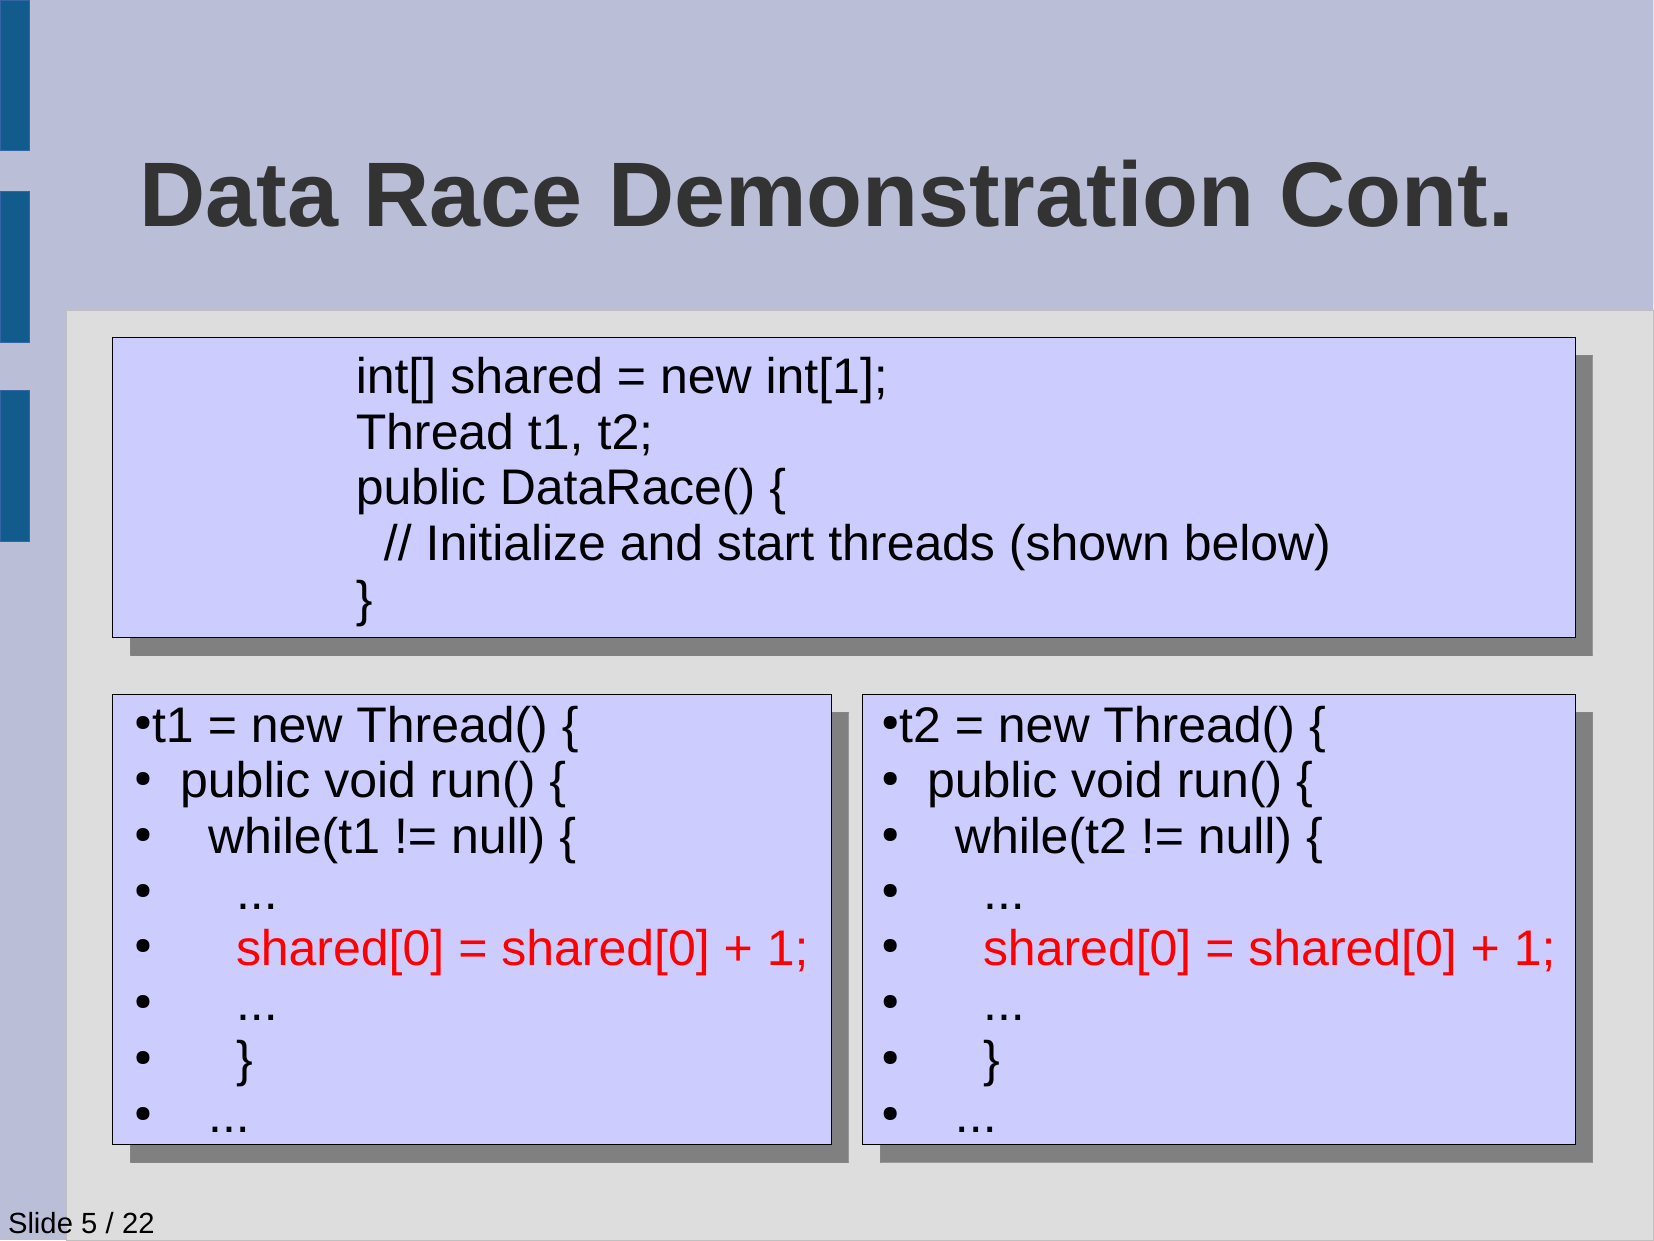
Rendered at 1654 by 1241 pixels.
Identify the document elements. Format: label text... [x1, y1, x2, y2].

text_box t1 = new Thread() { public void run() { while(t1 != null) { ... shared[0] = shared[0] + 1; ... } ... [112, 694, 832, 1145]
text_box int[] shared = new int[1]; Thread t1, t2; public DataRace() { // Initialize and start threads (shown below) } [112, 337, 1576, 638]
text_box t2 = new Thread() { public void run() { while(t2 != null) { ... shared[0] = shared[0] + 1; ... } ... [862, 694, 1576, 1145]
